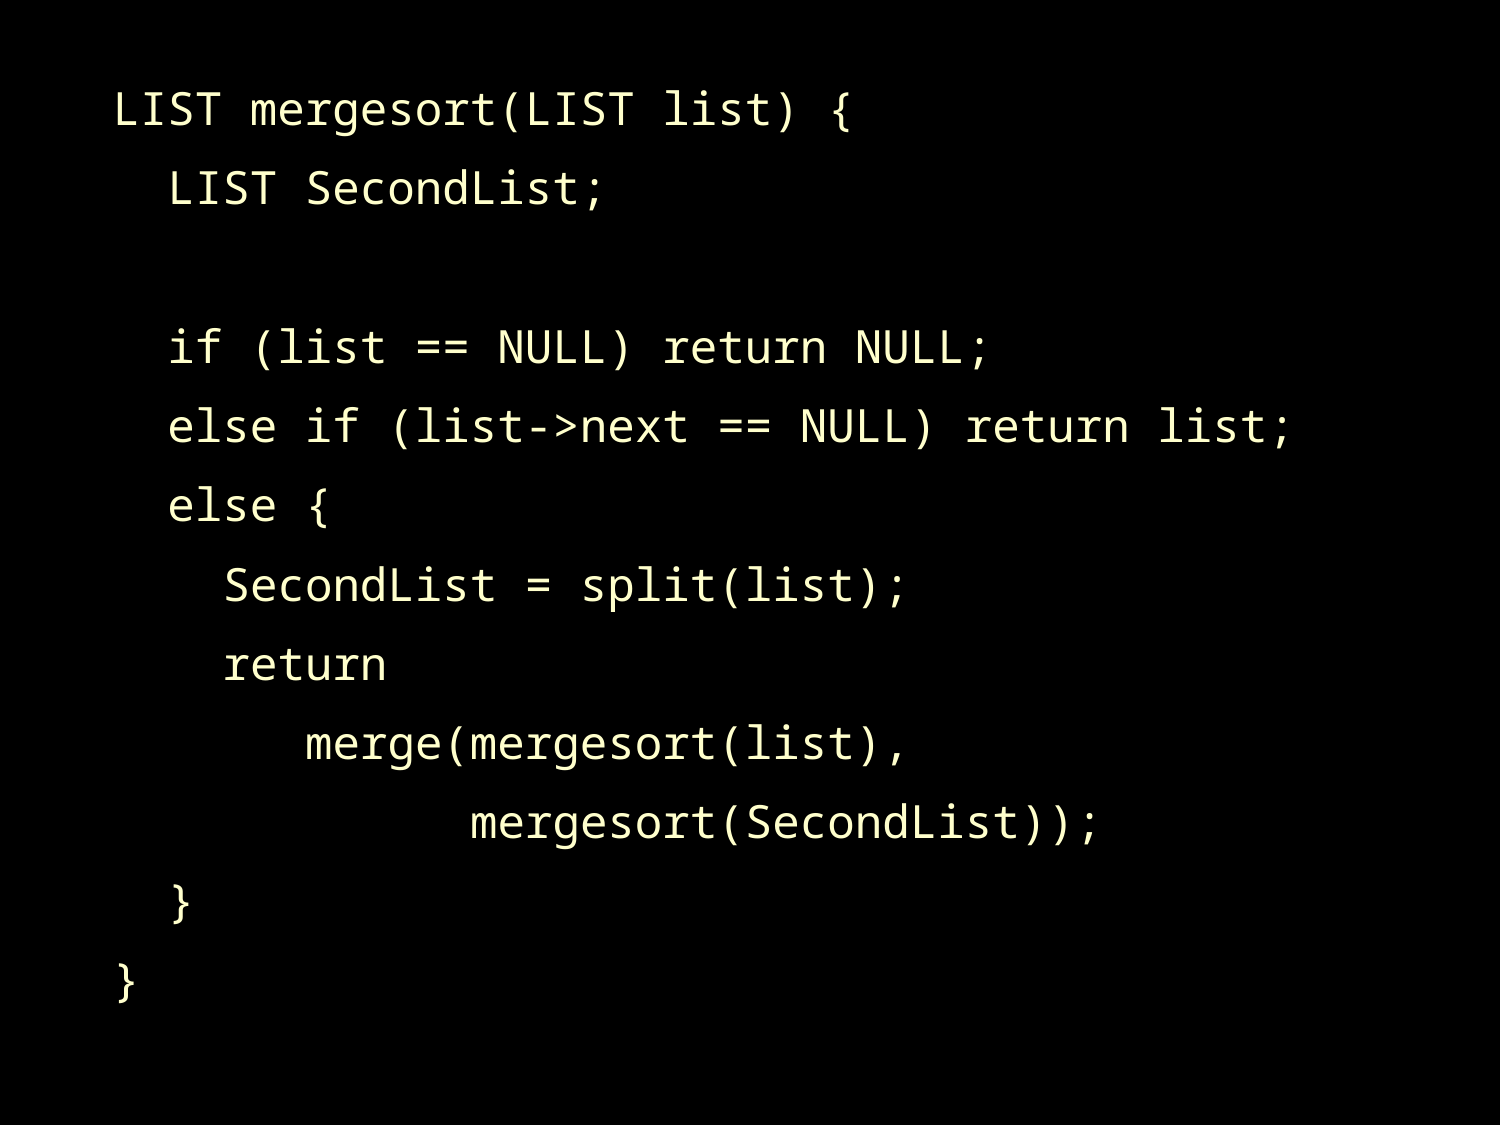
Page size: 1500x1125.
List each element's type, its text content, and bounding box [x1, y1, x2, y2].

list LIST mergesort(LIST list) { LIST SecondList; if (list == NULL) return NULL; else if (list->next == NULL) return list; else { SecondList = split(list); return merge(mergesort(list), mergesort(SecondList)); } } [112, 76, 1426, 976]
